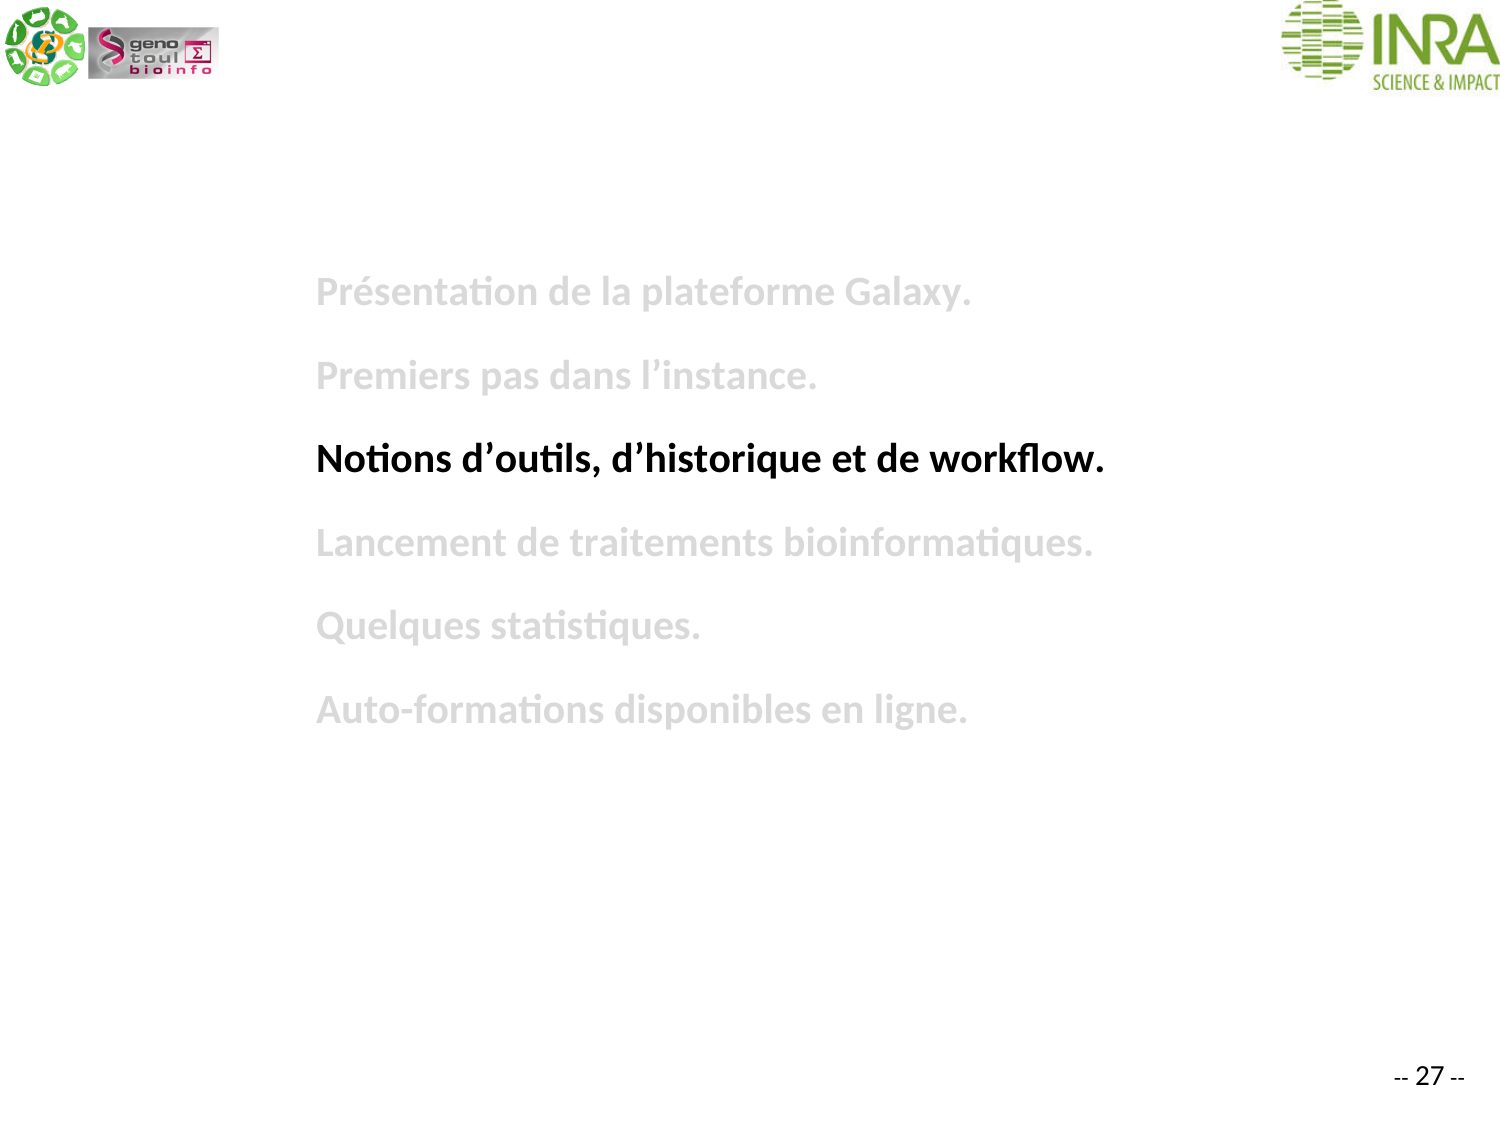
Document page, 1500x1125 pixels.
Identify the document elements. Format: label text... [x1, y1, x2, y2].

text_box Présentation de la plateforme Galaxy. Premiers pas dans l’instance. Notions d’outils, d’historique et de workflow. Lancement de traitements bioinformatiques. Quelques statistiques. Auto-formations disponibles en ligne. [301, 267, 1400, 992]
picture [5, 7, 85, 86]
picture [1281, 0, 1500, 110]
picture [88, 27, 219, 79]
